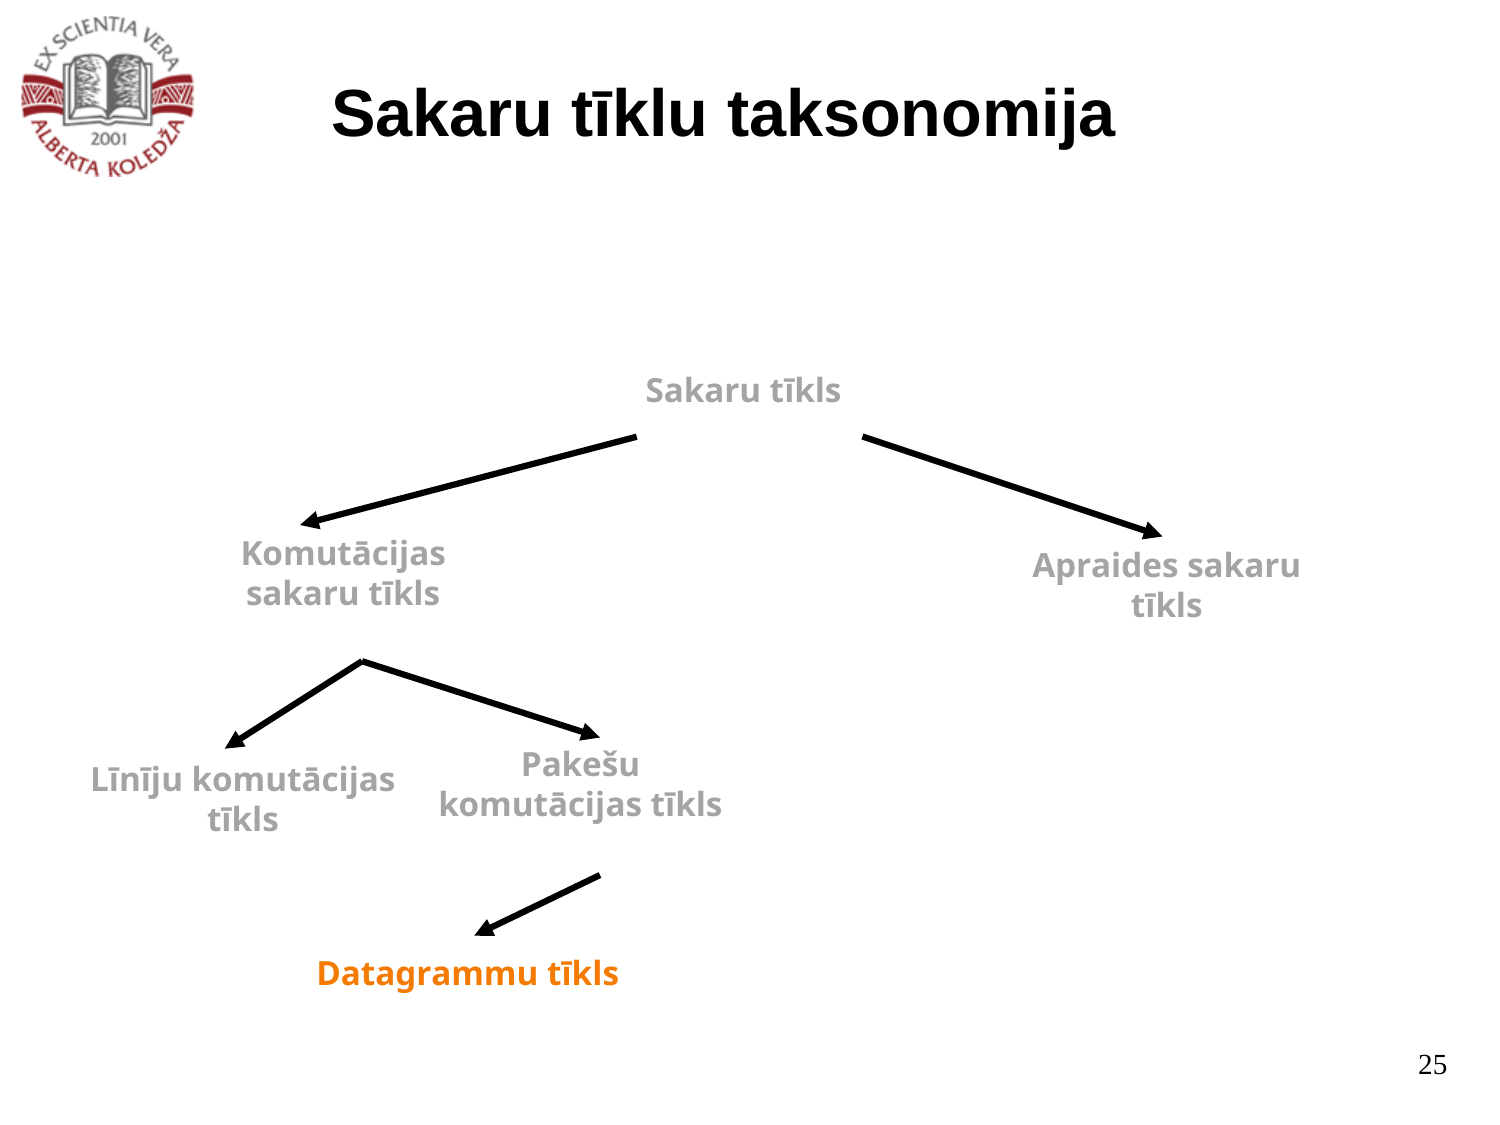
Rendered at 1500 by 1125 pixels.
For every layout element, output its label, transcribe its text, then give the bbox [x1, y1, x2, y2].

title Sakaru tīklu taksonomija [50, 62, 1374, 175]
text_box Apraides sakaru tīkls [998, 536, 1336, 632]
text_box Līnīju komutācijas tīkls [74, 750, 412, 846]
text_box Datagrammu tīkls [298, 944, 637, 1000]
text_box <skaitlis> [1312, 1037, 1463, 1101]
text_box Komutācijas sakaru tīkls [174, 524, 513, 620]
text_box Sakaru tīkls [574, 361, 913, 417]
text_box Pakešu komutācijas tīkls [411, 736, 750, 832]
picture [21, 16, 194, 177]
